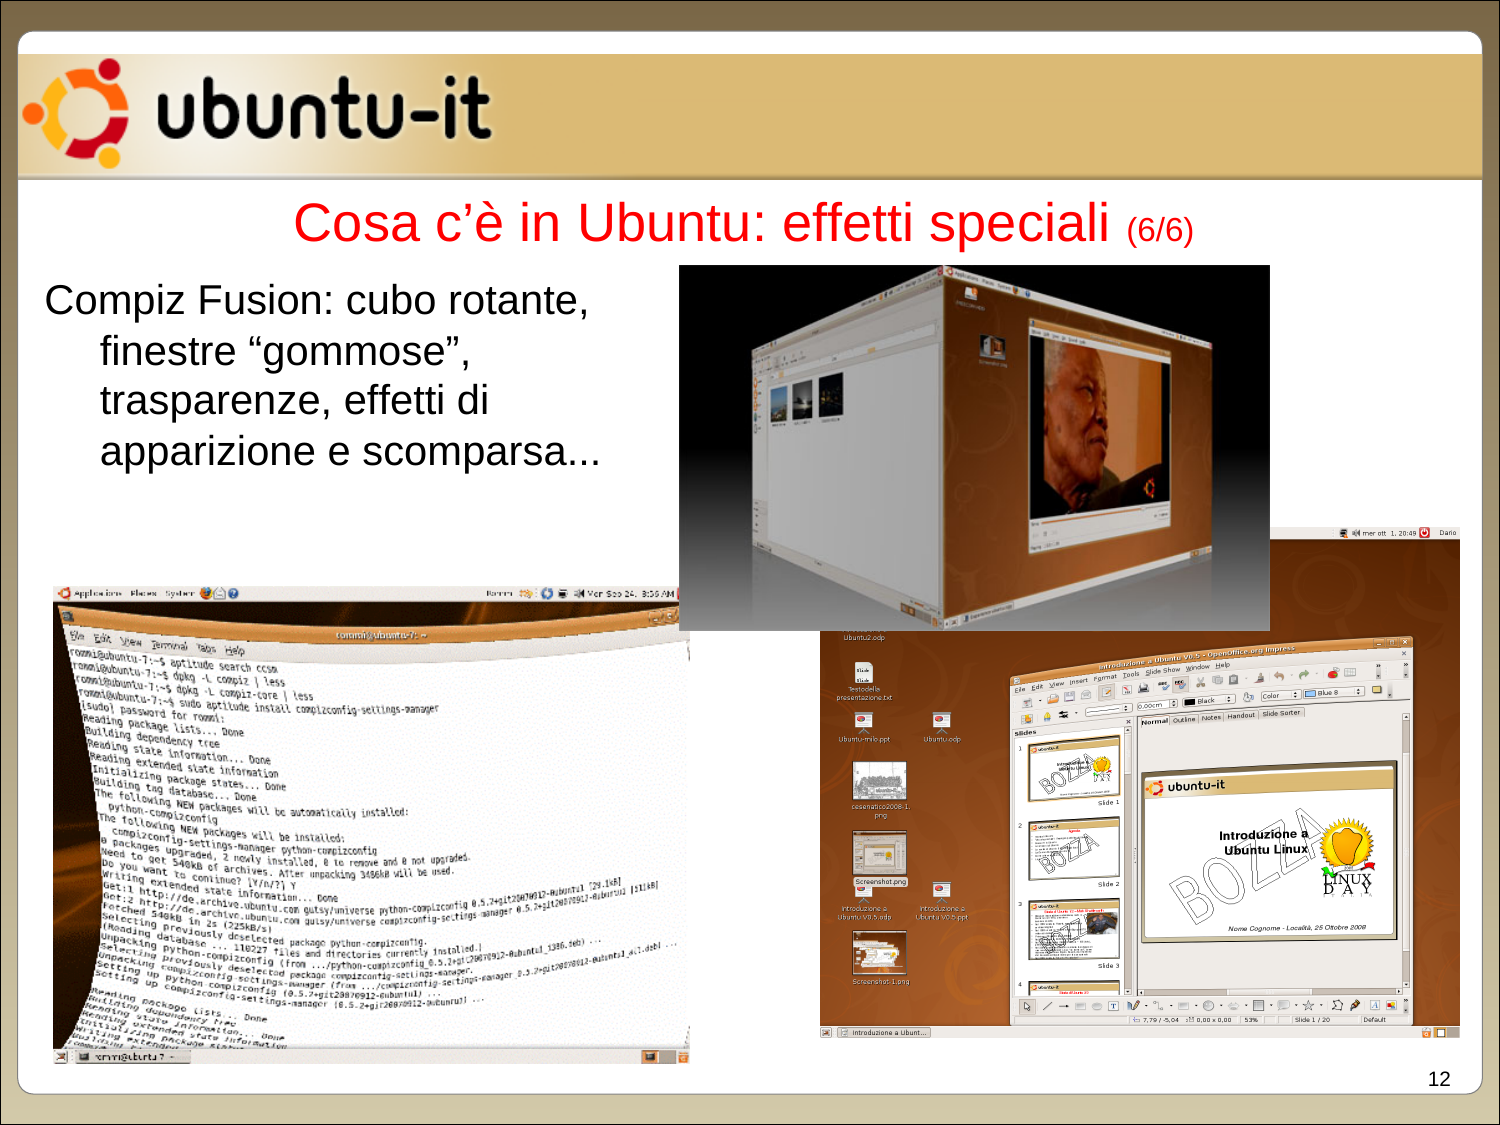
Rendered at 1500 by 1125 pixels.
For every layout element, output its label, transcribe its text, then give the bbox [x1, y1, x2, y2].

picture [18, 54, 1483, 180]
title Cosa c’è in Ubuntu: effetti speciali (6/6) [17, 178, 1471, 262]
picture [53, 265, 1460, 1064]
list Compiz Fusion: cubo rotante, finestre “gommose”, trasparenze, effetti di apparizione e scomparsa... [29, 265, 679, 569]
